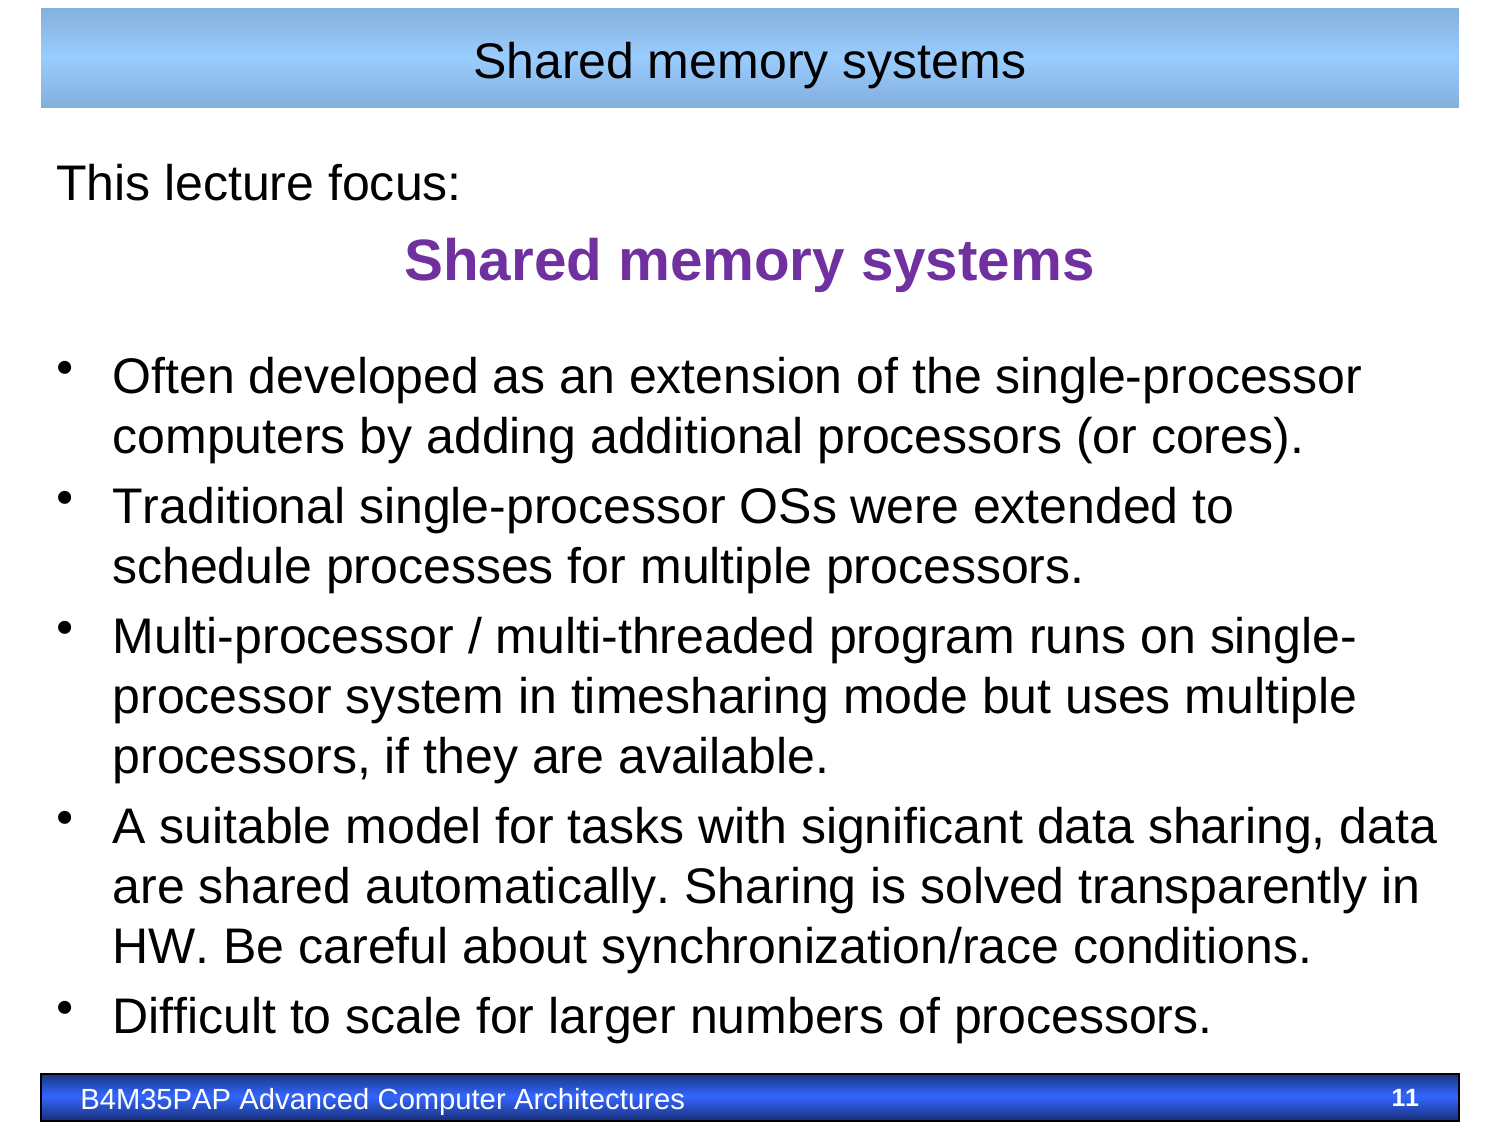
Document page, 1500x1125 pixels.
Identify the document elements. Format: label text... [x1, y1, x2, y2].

title Shared memory systems [41, 8, 1459, 108]
list This lecture focus: Shared memory systems Often developed as an extension of the single-processor computers by adding additional processors (or cores). Traditional single-processor OSs were extended to schedule processes for multiple processors. Multi-processor / multi-threaded program runs on single-processor system in timesharing mode but uses multiple processors, if they are available. A suitable model for tasks with significant data sharing, data are shared automatically. Sharing is solved transparently in HW. Be careful about synchronization/race conditions. Difficult to scale for larger numbers of processors. [41, 143, 1459, 1060]
